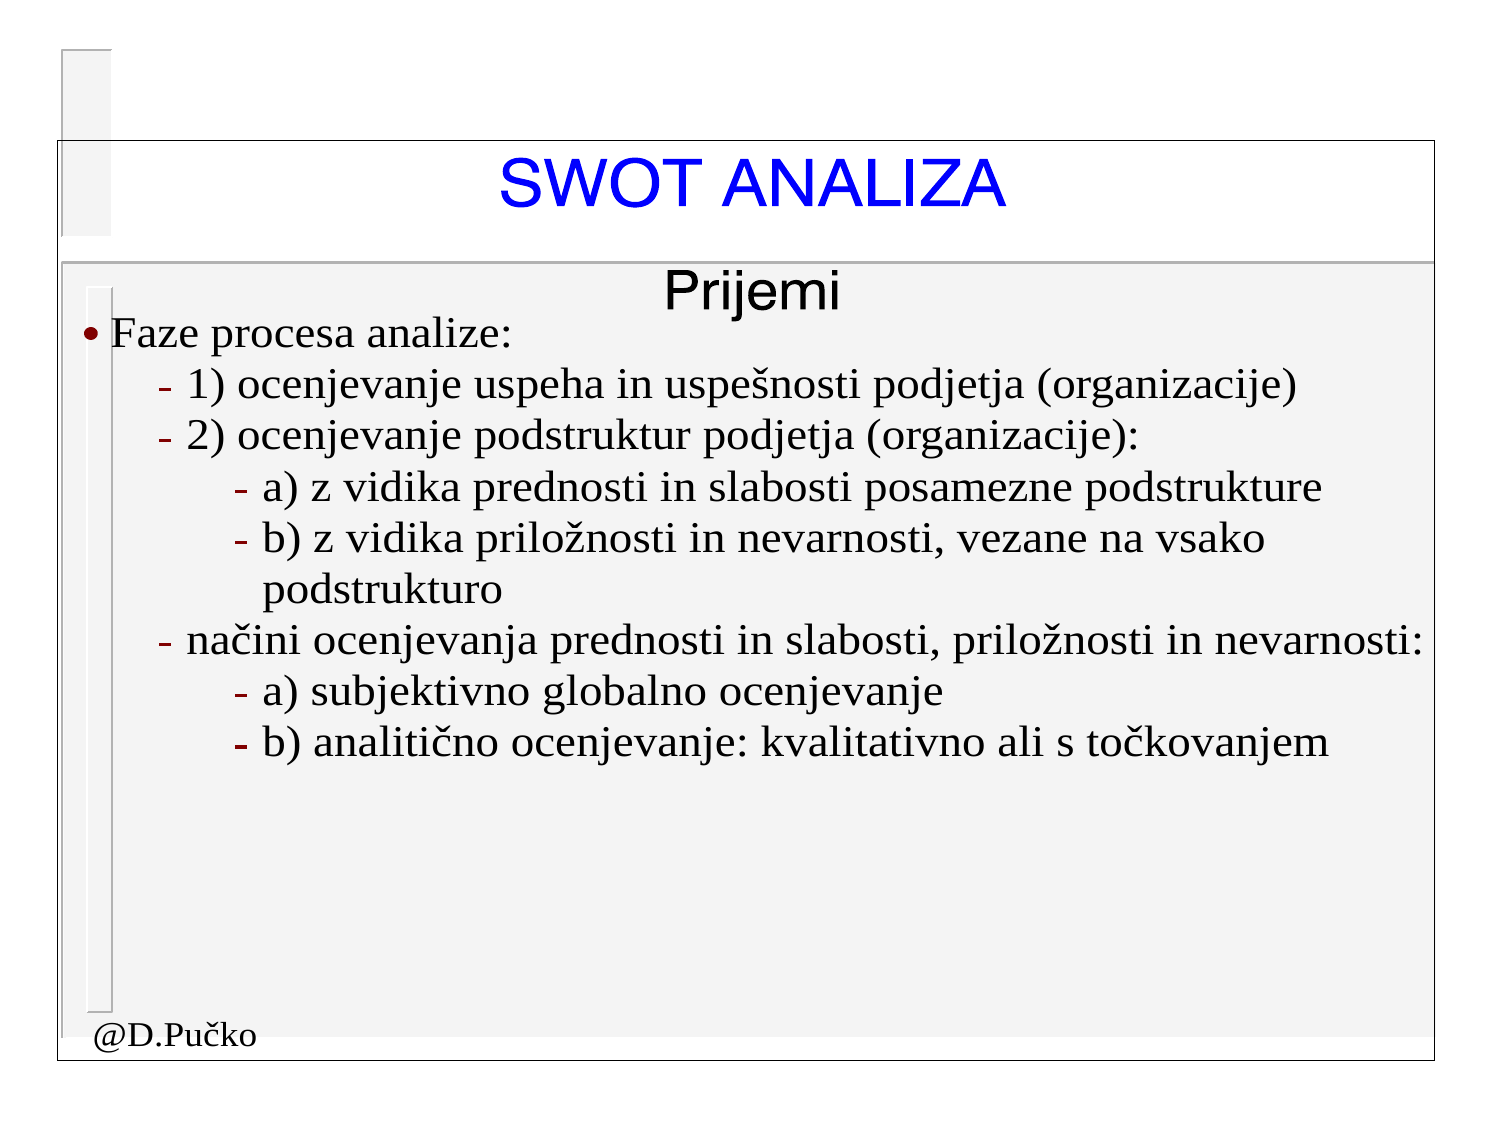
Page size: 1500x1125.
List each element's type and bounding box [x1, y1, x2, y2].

picture [0, 137, 1500, 1071]
